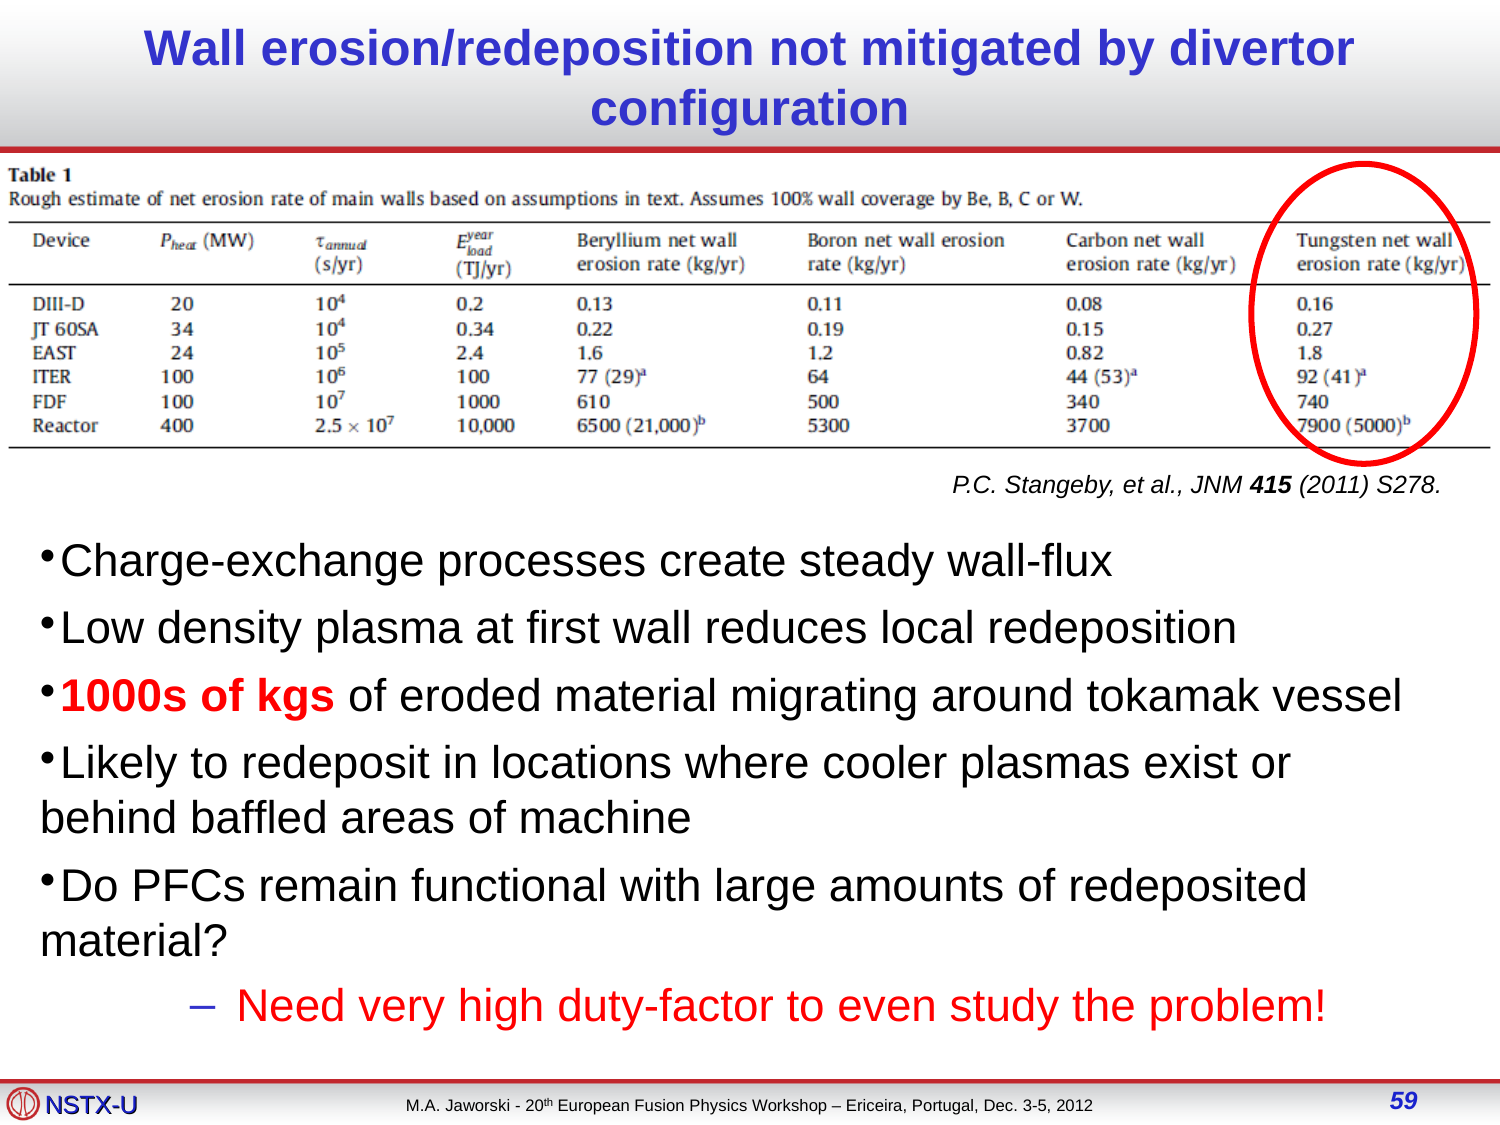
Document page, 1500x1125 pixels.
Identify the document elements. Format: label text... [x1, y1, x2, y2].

title Wall erosion/redeposition not mitigated by divertor configuration [0, 0, 1500, 158]
picture [0, 158, 1500, 456]
text_box P.C. Stangeby, et al., JNM 415 (2011) S278. [937, 461, 1500, 507]
list Charge-exchange processes create steady wall-flux Low density plasma at first wall reduces local redeposition 1000s of kgs of eroded material migrating around tokamak vessel Likely to redeposit in locations where cooler plasmas exist or behind baffled areas of machine Do PFCs remain functional with large amounts of redeposited material? Need very high duty-factor to even study the problem! [24, 523, 1426, 1064]
text_box 59 [1374, 1076, 1500, 1124]
picture [1255, 167, 1473, 456]
